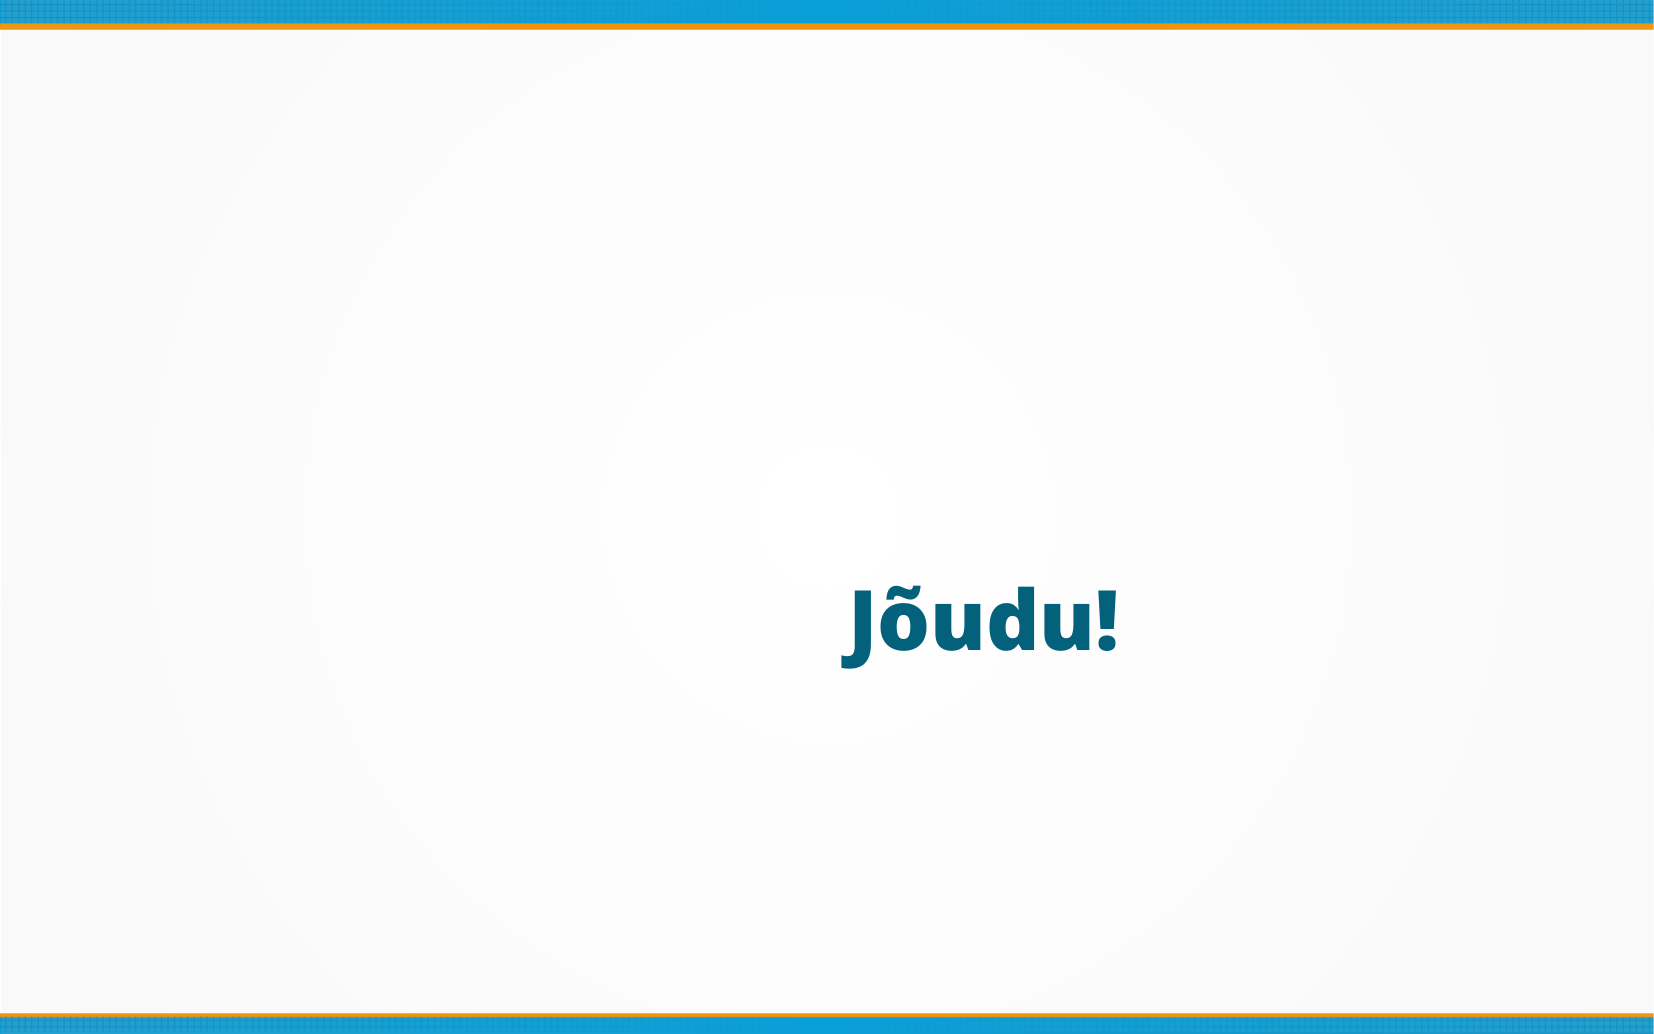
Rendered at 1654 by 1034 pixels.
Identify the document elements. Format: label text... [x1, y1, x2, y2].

picture [0, 0, 1654, 1034]
subtitle Jõudu! [98, 138, 1654, 1034]
